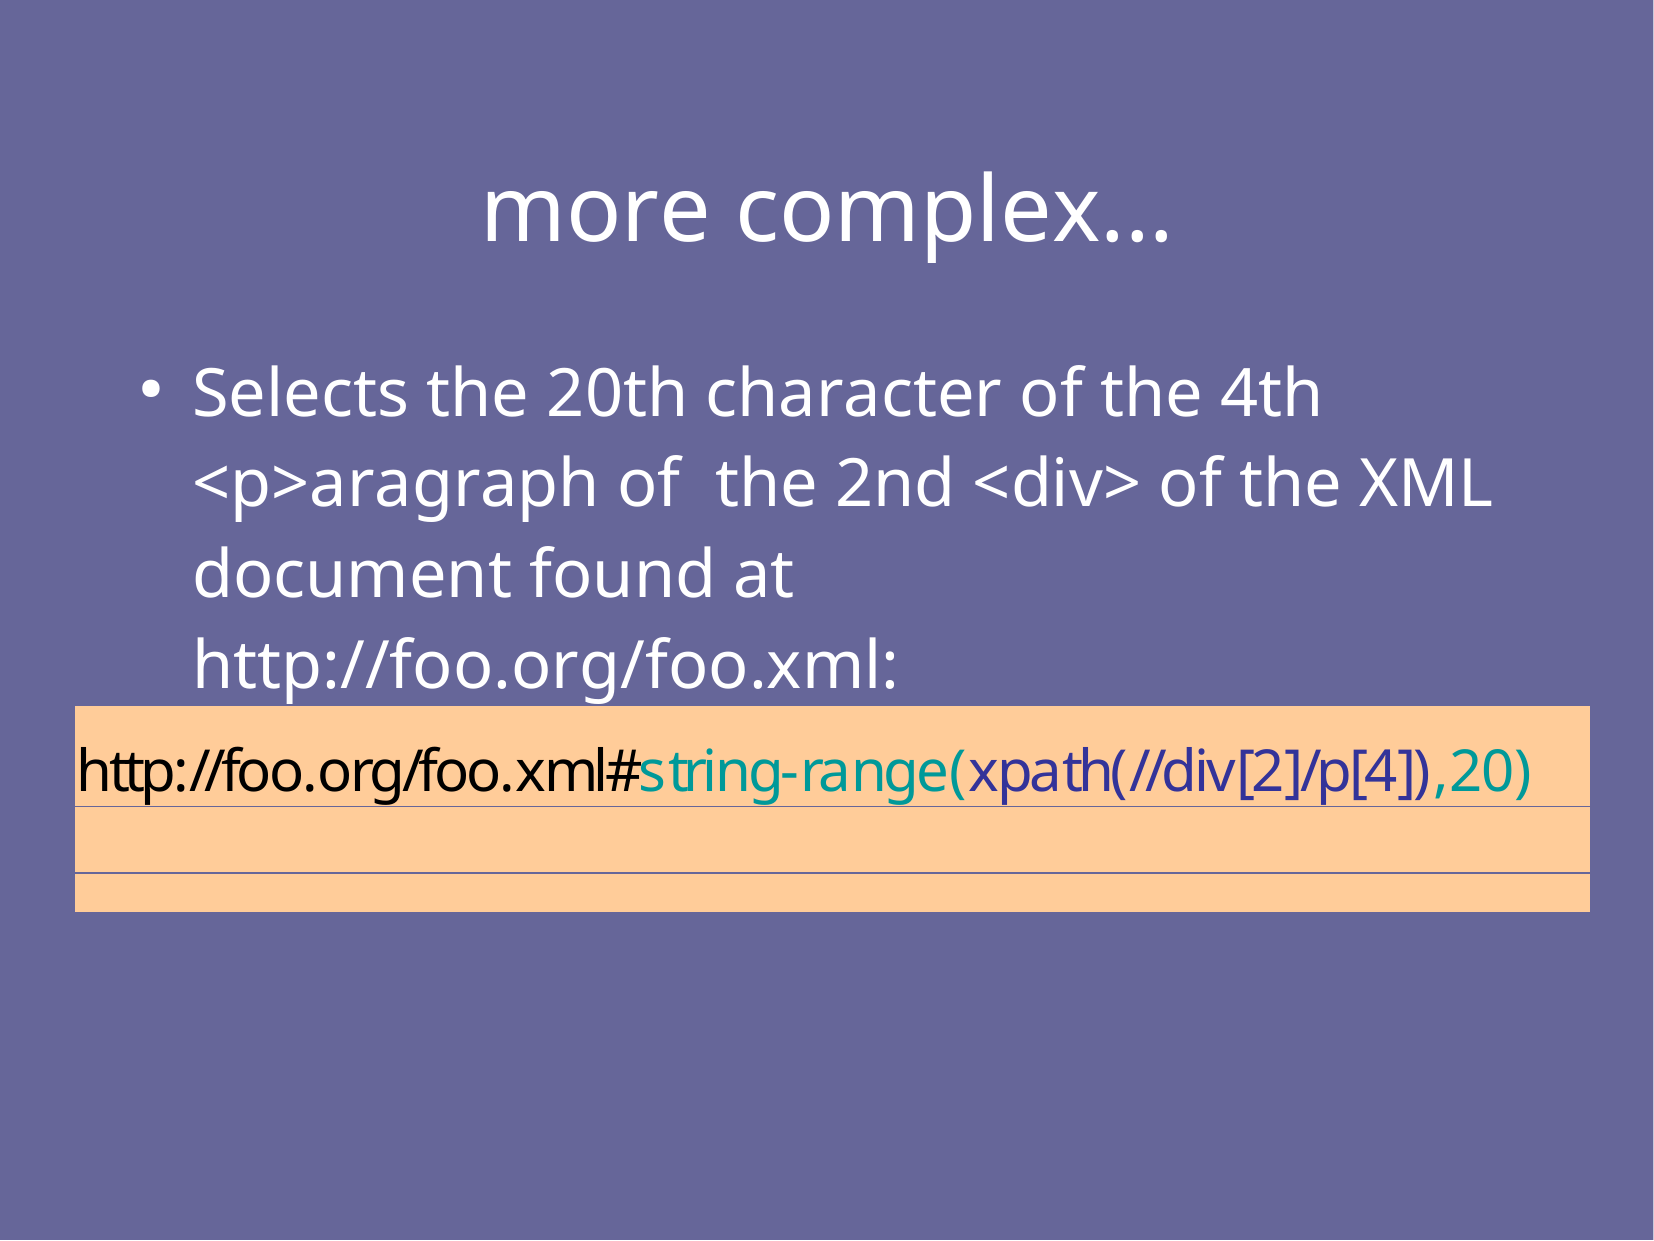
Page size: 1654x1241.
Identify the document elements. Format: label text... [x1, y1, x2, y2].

title more complex... [121, 102, 1534, 310]
chart [74, 706, 1591, 912]
list Selects the 20th character of the 4th <p>aragraph of the 2nd <div> of the XML document found at http://foo.org/foo.xml: [121, 344, 1534, 676]
